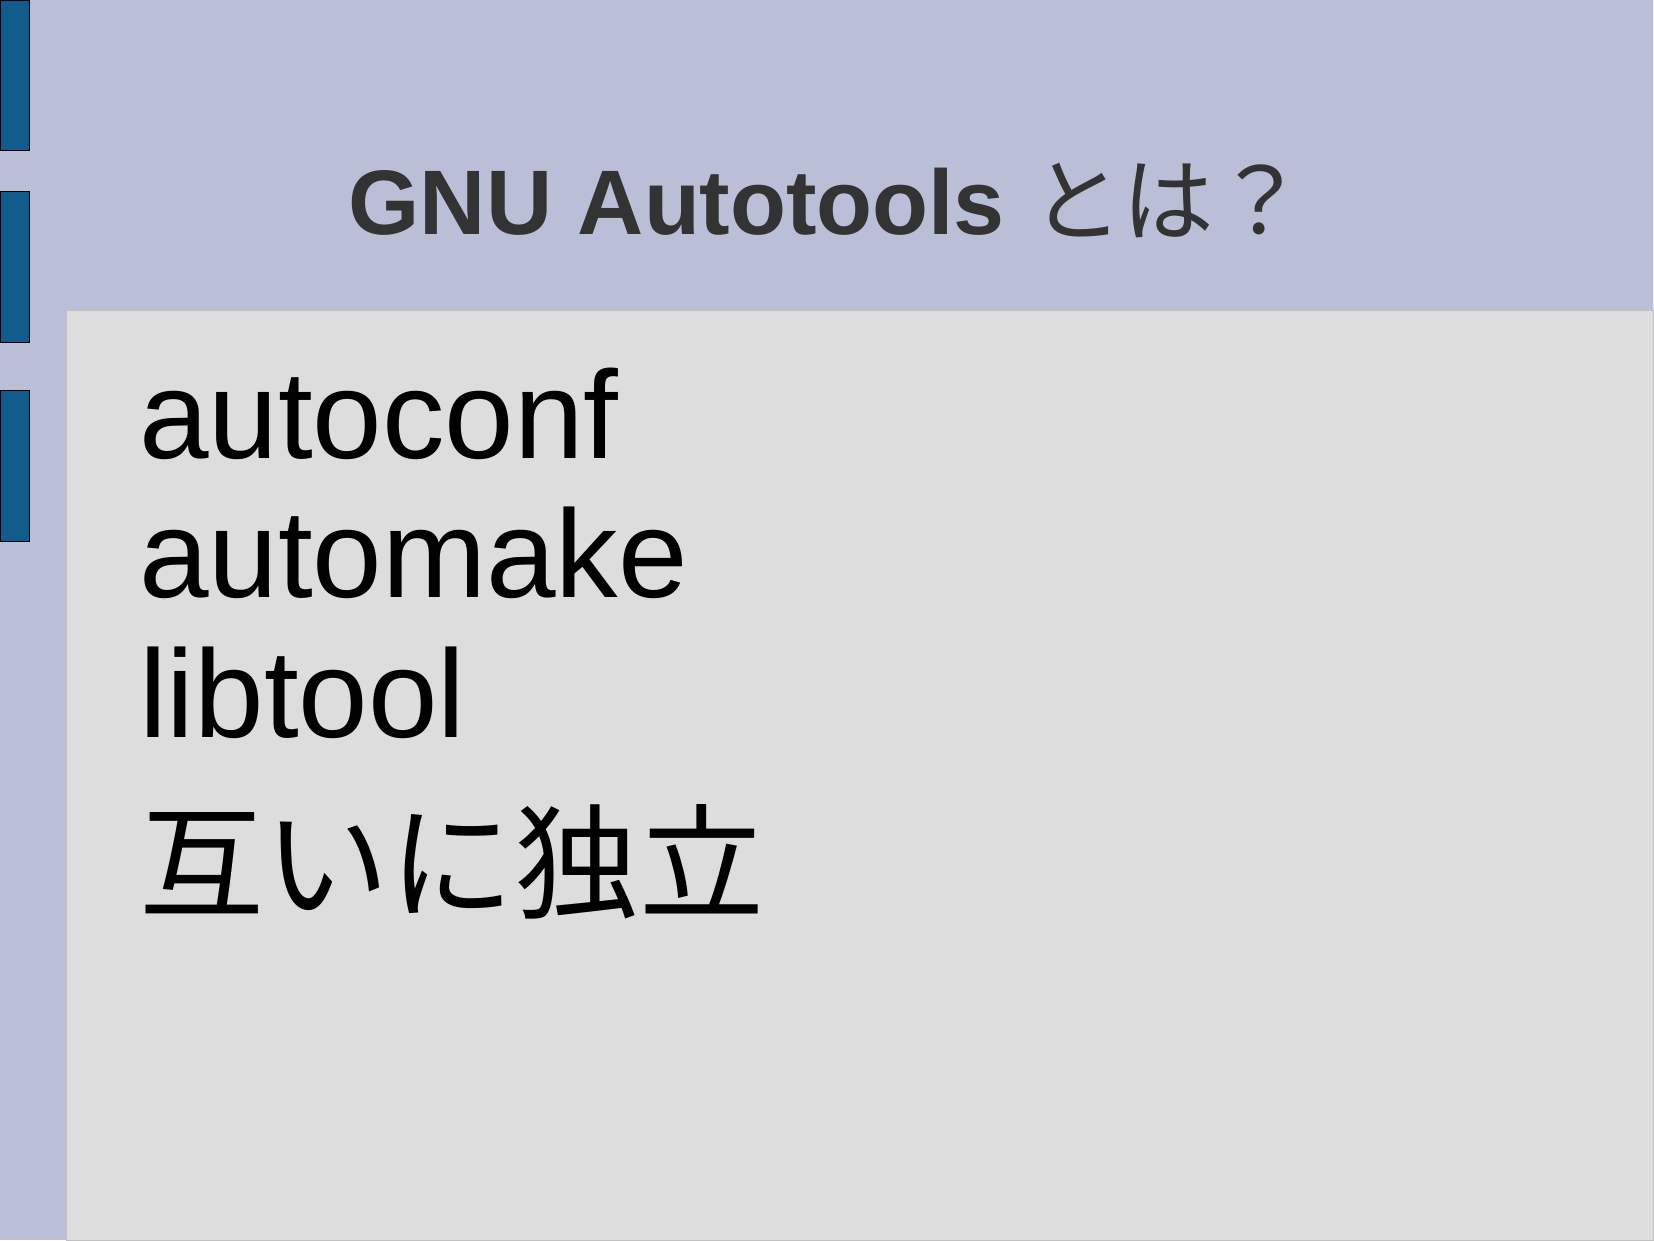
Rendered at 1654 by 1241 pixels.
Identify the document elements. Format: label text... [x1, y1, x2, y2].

list autoconf automake libtool 互いに独立 [121, 344, 1534, 1127]
title GNU Autotools とは？ [121, 91, 1534, 299]
